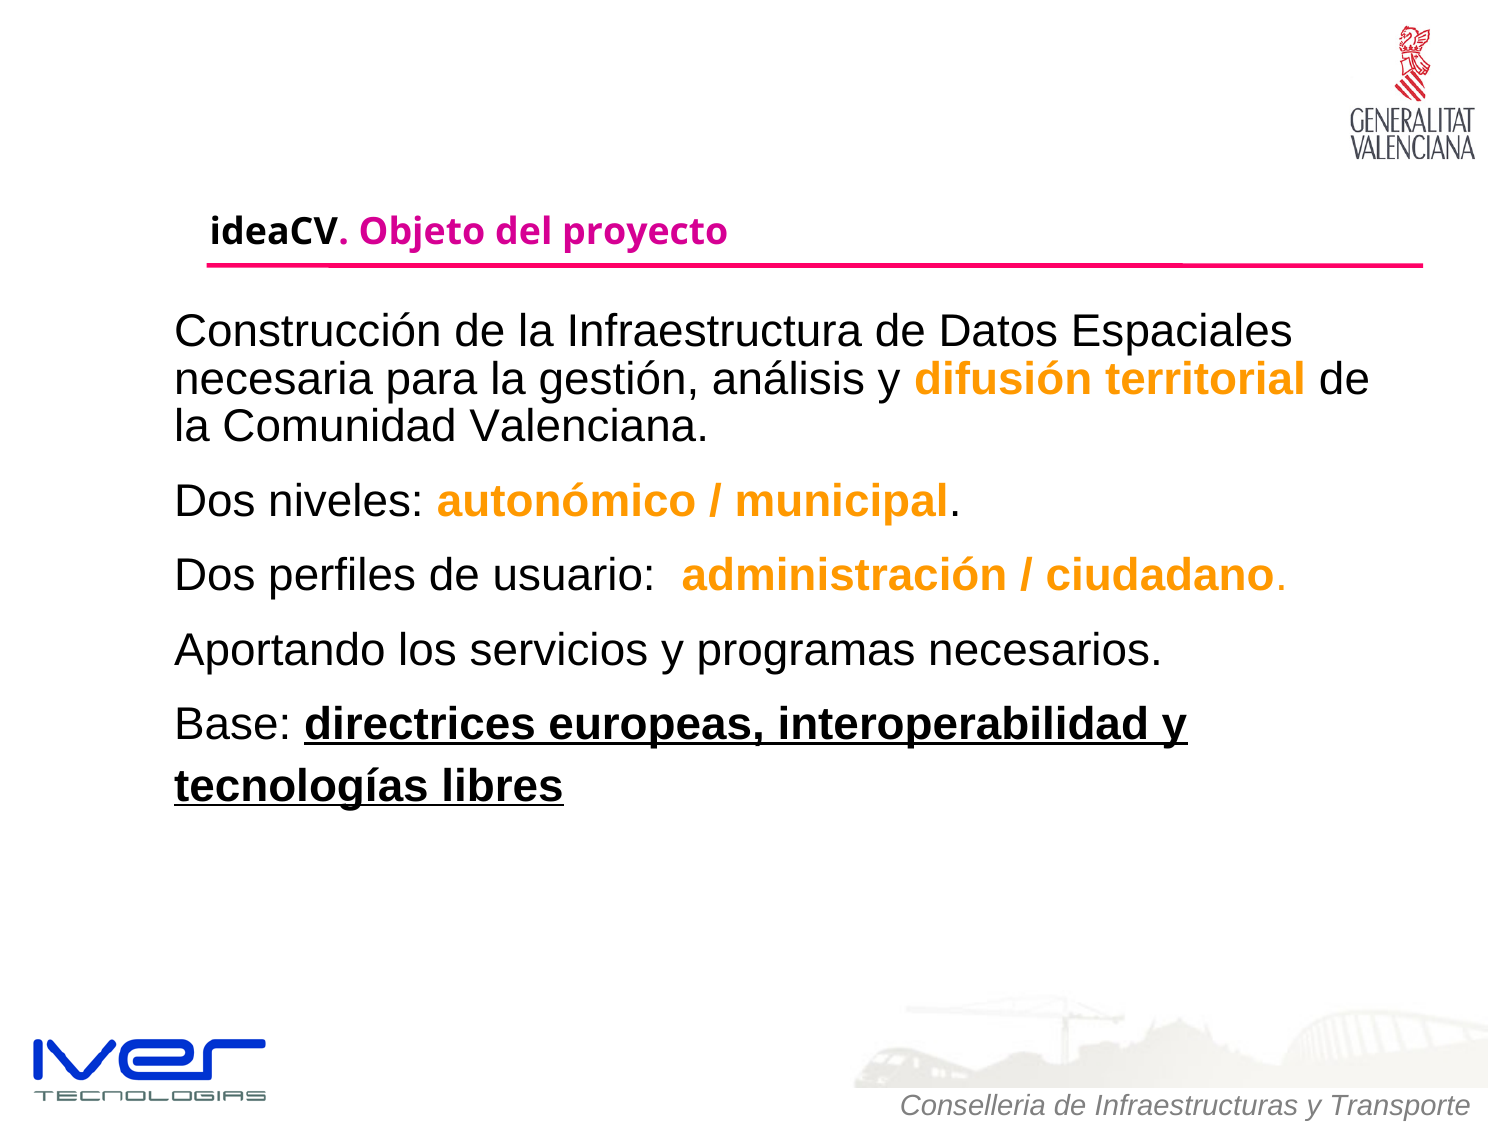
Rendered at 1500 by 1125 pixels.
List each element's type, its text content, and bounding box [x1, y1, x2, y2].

text_box ideaCV. Objeto del proyecto [194, 190, 744, 263]
picture [29, 1033, 266, 1113]
text_box Construcción de la Infraestructura de Datos Espaciales necesaria para la gestión, análisis y difusión territorial de la Comunidad Valenciana. Dos niveles: autonómico / municipal. Dos perfiles de usuario: administración / ciudadano. Aportando los servicios y programas necesarios. Base: directrices europeas, interoperabilidad y tecnologías libres [159, 300, 1424, 820]
picture [1349, 24, 1476, 160]
picture [850, 990, 1488, 1088]
